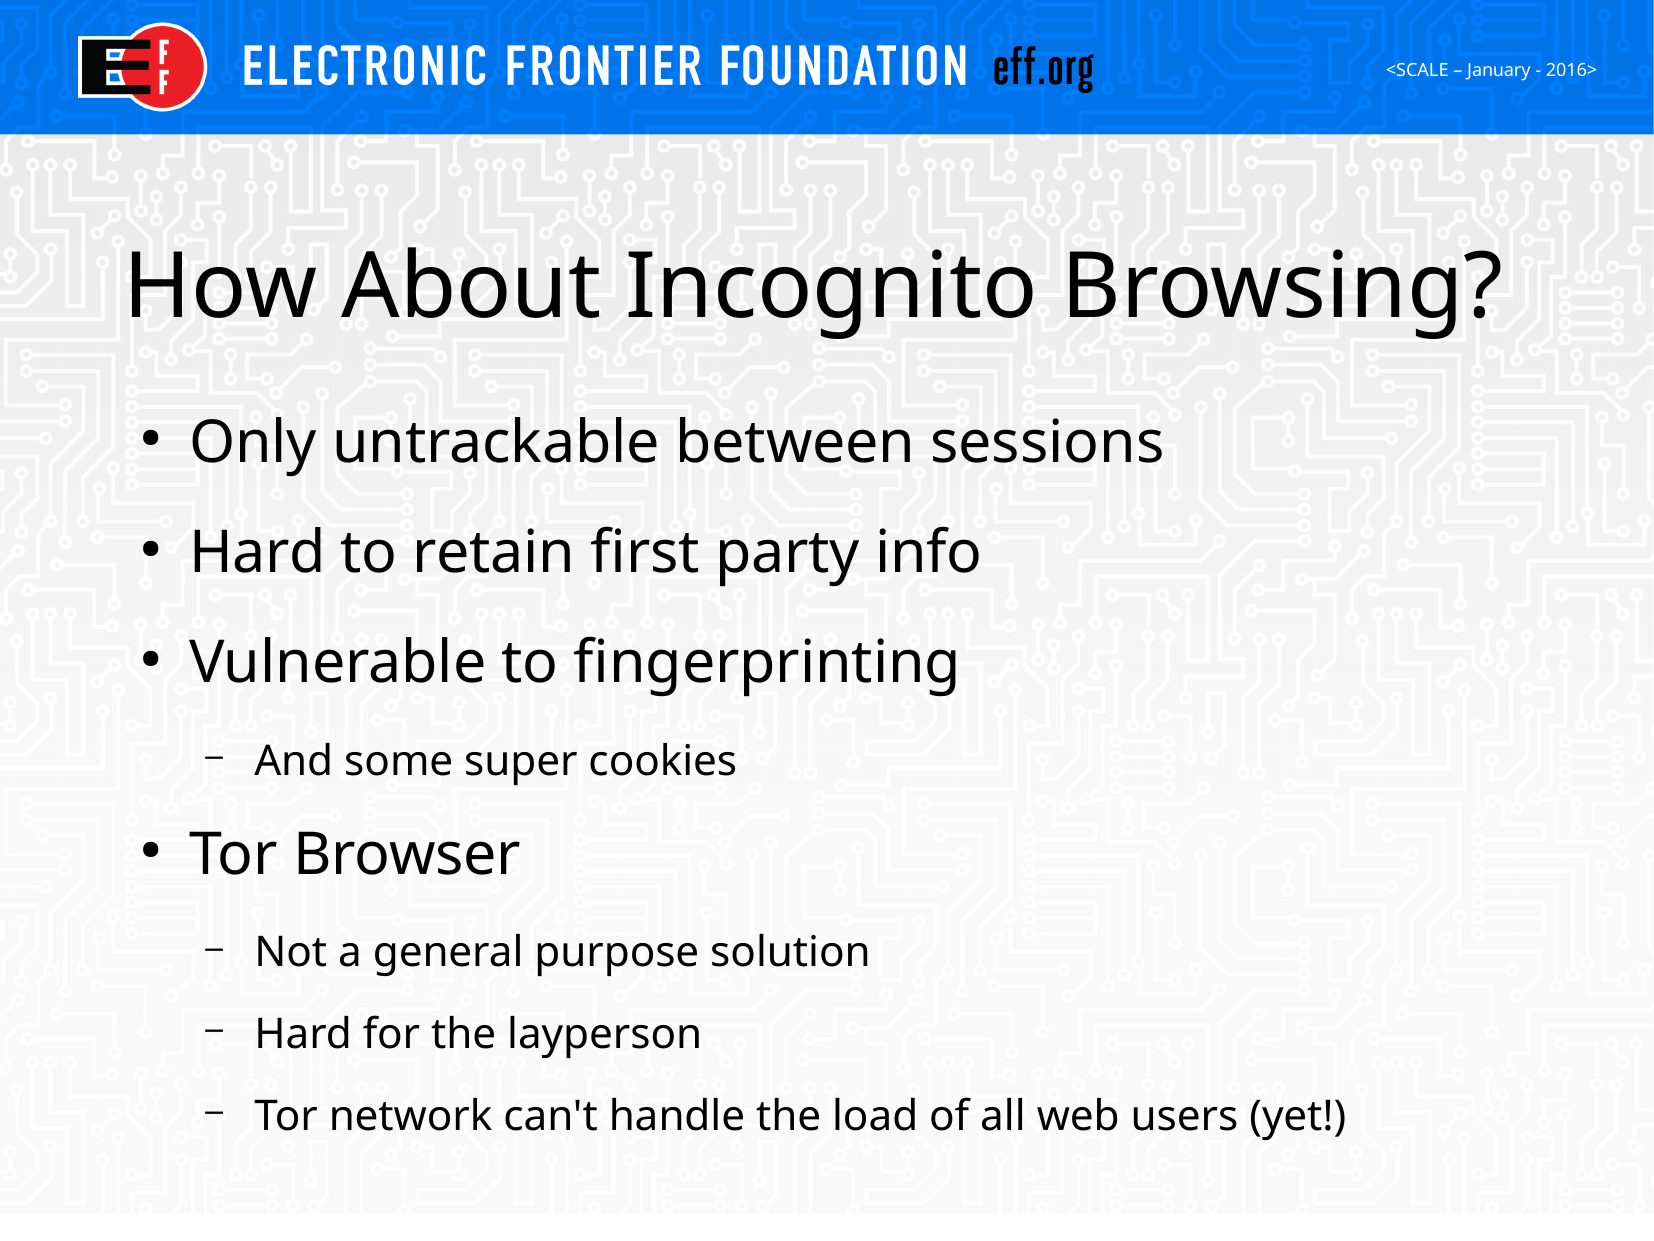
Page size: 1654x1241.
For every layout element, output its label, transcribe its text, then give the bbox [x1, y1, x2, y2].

picture [0, 0, 1654, 1213]
list Only untrackable between sessions Hard to retain first party info Vulnerable to fingerprinting And some super cookies Tor Browser Not a general purpose solution Hard for the layperson Tor network can't handle the load of all web users (yet!) [124, 399, 1530, 1144]
title How About Incognito Browsing? [124, 179, 1530, 386]
